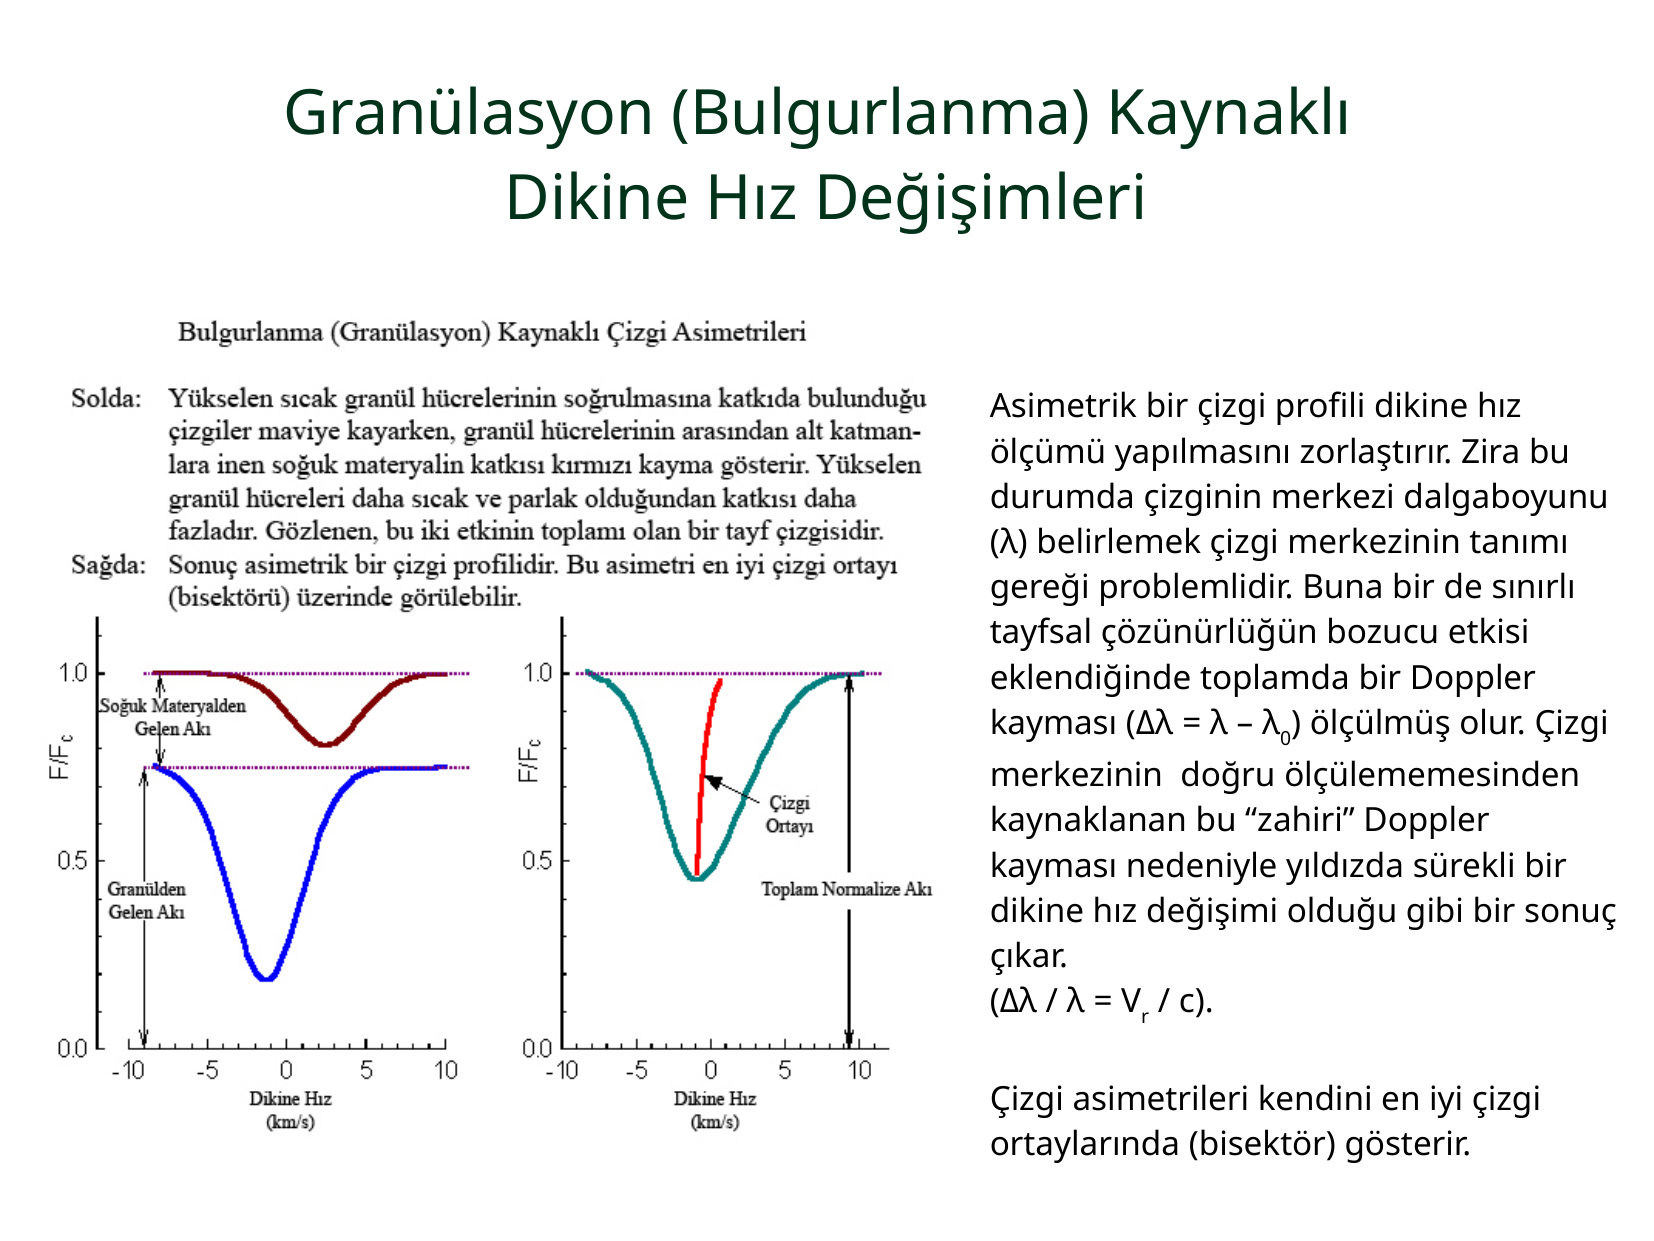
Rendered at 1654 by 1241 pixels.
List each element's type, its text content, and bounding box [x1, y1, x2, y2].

text_box Asimetrik bir çizgi profili dikine hız ölçümü yapılmasını zorlaştırır. Zira bu durumda çizginin merkezi dalgaboyunu (λ) belirlemek çizgi merkezinin tanımı gereği problemlidir. Buna bir de sınırlı tayfsal çözünürlüğün bozucu etkisi eklendiğinde toplamda bir Doppler kayması (Δλ = λ – λ0) ölçülmüş olur. Çizgi merkezinin doğru ölçülememesinden kaynaklanan bu “zahiri” Doppler kayması nedeniyle yıldızda sürekli bir dikine hız değişimi olduğu gibi bir sonuç çıkar. (Δλ / λ = Vr / c). Çizgi asimetrileri kendini en iyi çizgi ortaylarında (bisektör) gösterir. [975, 375, 1636, 1168]
title Granülasyon (Bulgurlanma) Kaynaklı Dikine Hız Değişimleri [82, 49, 1571, 257]
picture [27, 303, 1064, 1221]
